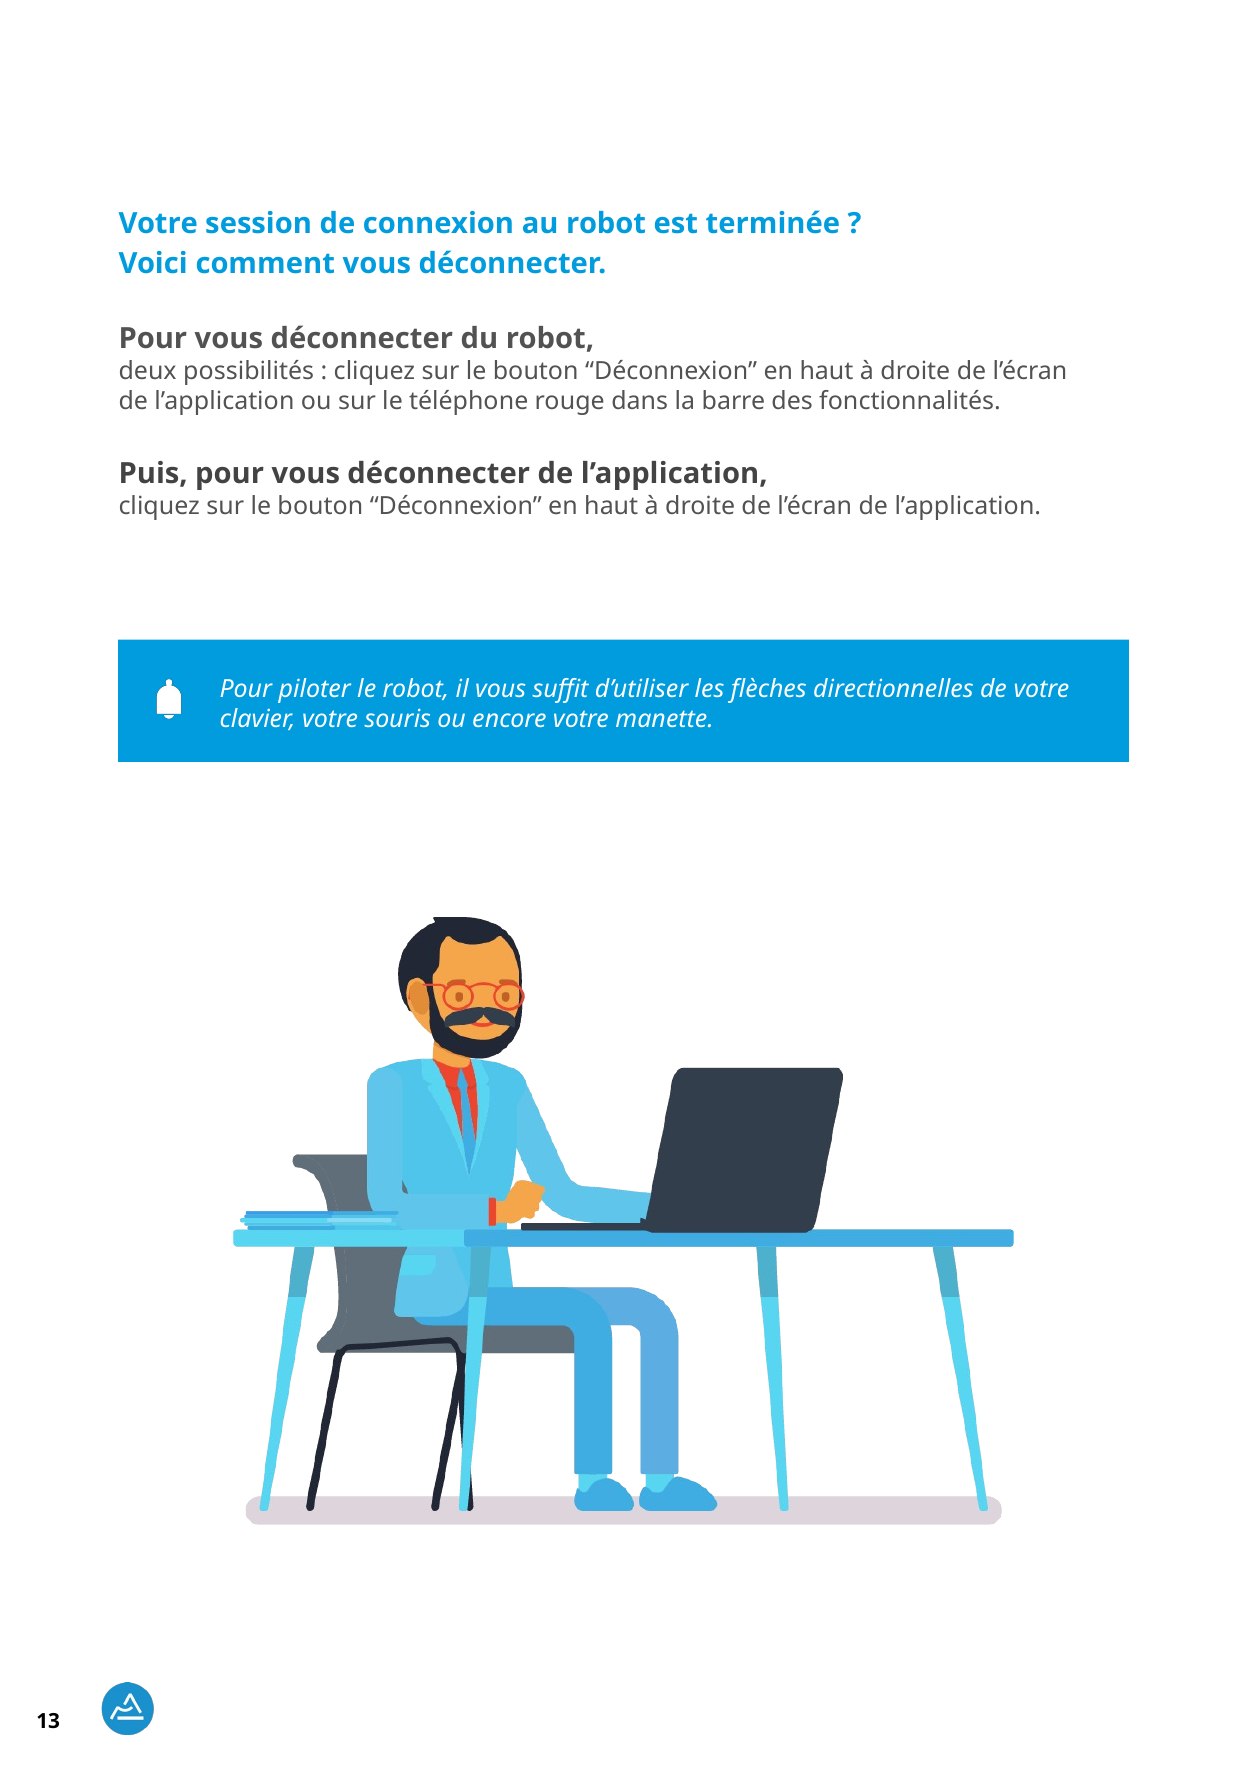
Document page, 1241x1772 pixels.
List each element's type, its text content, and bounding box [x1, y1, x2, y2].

text_box Pour piloter le robot, il vous suffit d’utiliser les flèches directionnelles de votre clavier, votre souris ou encore votre manette. [204, 657, 1111, 746]
picture [157, 680, 181, 713]
picture [101, 1682, 161, 1735]
text_box [118, 639, 1129, 762]
text_box Votre session de connexion au robot est terminée ? Voici comment vous déconnecter. Pour vous déconnecter du robot, deux possibilités : cliquez sur le bouton “Déconnexion” en haut à droite de l’écran de l’application ou sur le téléphone rouge dans la barre des fonctionnalités. Puis, pour vous déconnecter de l’application, cliquez sur le bouton “Déconnexion” en haut à droite de l’écran de l’application. [103, 184, 1115, 561]
picture [233, 917, 1014, 1526]
text_box 13 [8, 1670, 75, 1748]
